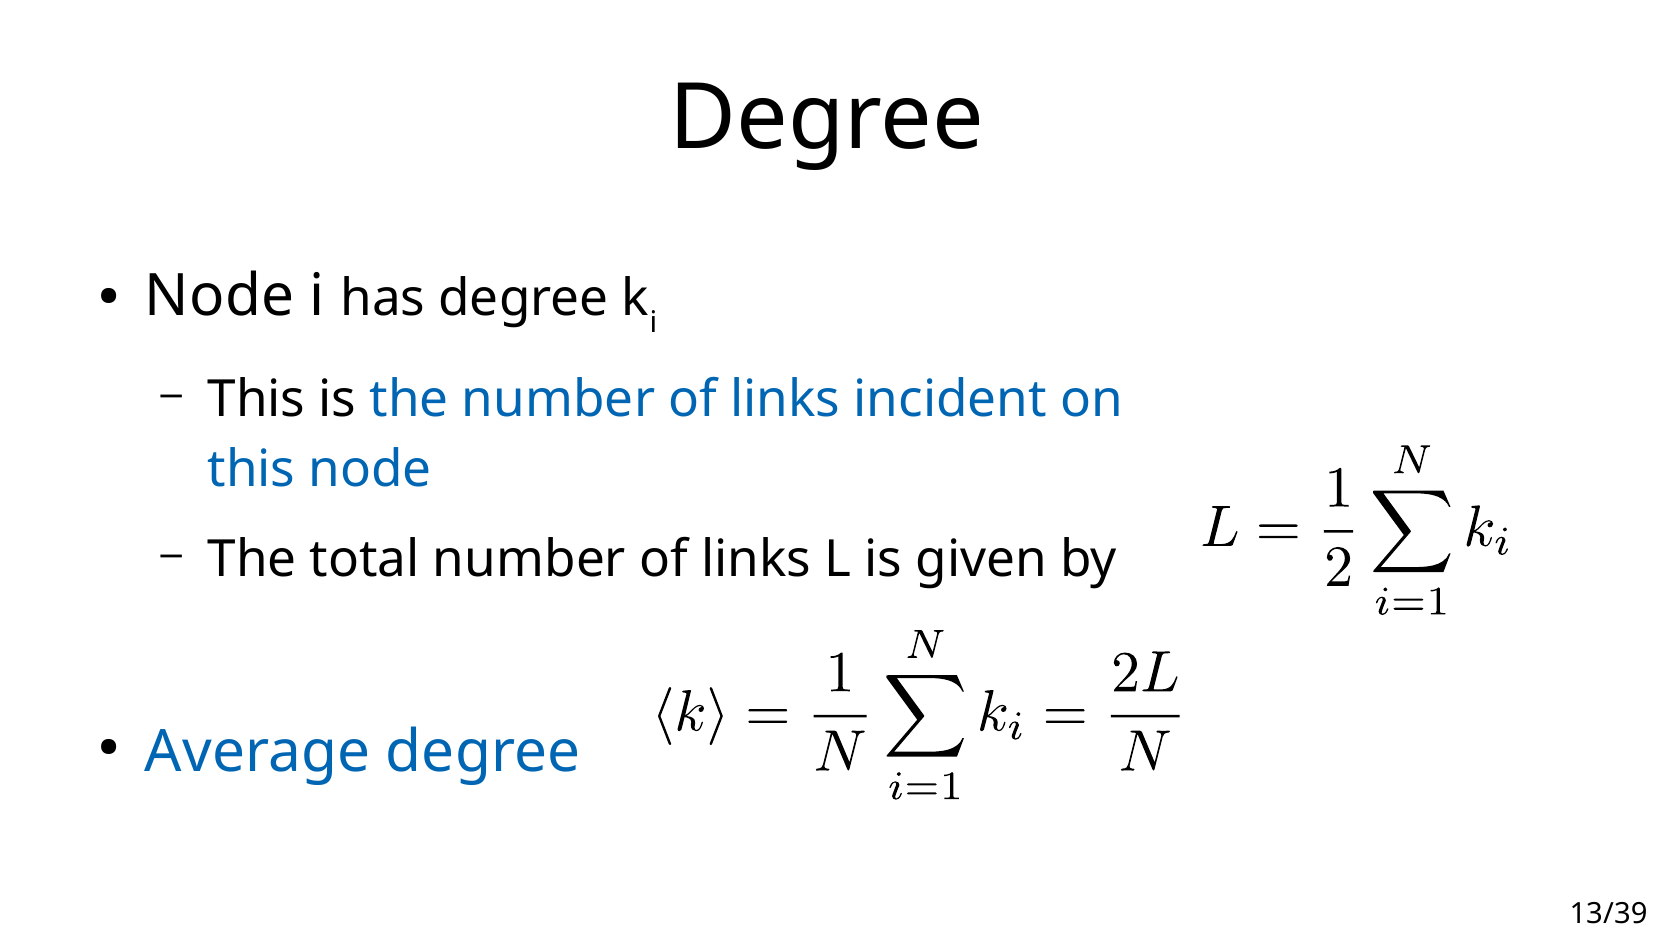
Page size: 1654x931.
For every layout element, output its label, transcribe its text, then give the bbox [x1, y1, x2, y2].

text_box [1200, 445, 1511, 616]
title Degree [82, 1, 1571, 226]
list Node i has degree ki This is the number of links incident on this node The total number of links L is given by Average degree [82, 253, 1201, 793]
text_box [651, 630, 1180, 800]
